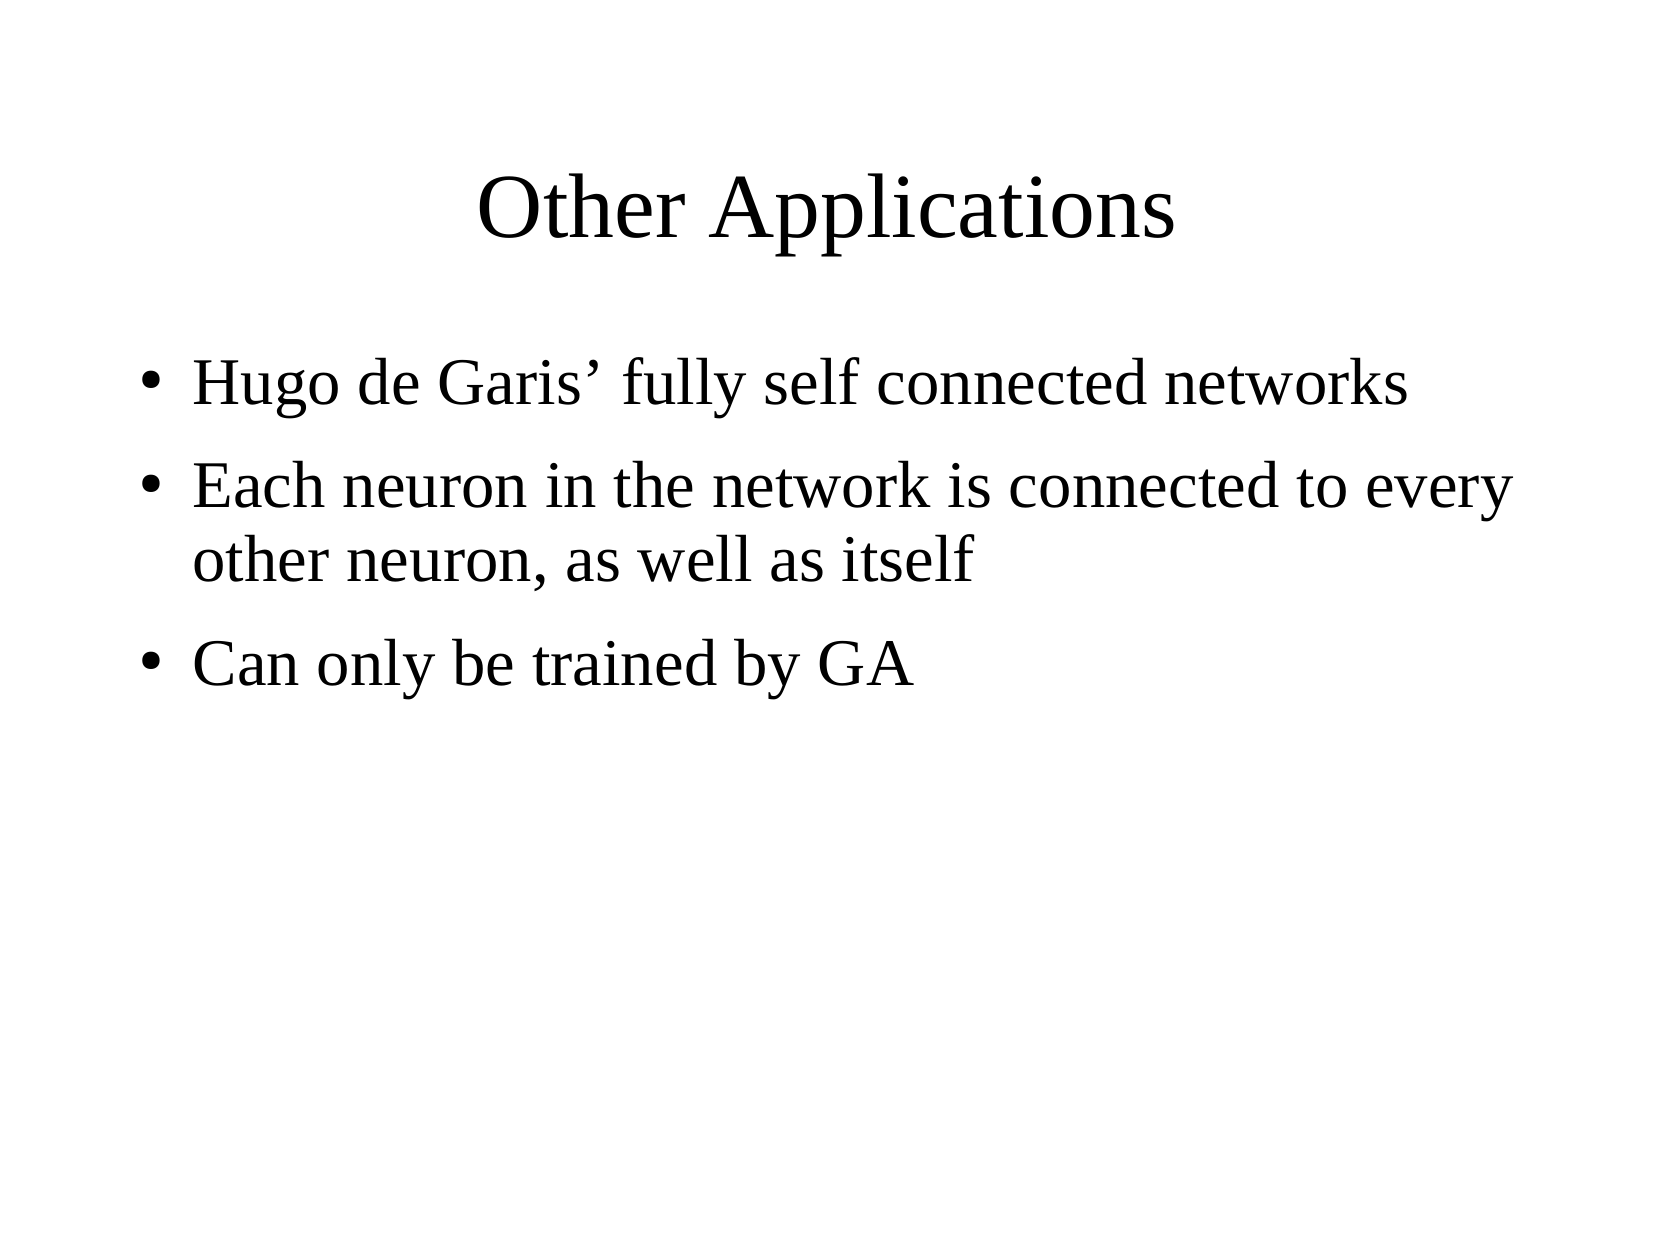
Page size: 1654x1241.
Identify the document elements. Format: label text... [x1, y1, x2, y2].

list Hugo de Garis’ fully self connected networks Each neuron in the network is connected to every other neuron, as well as itself Can only be trained by GA [121, 344, 1534, 1127]
title Other Applications [121, 102, 1534, 311]
